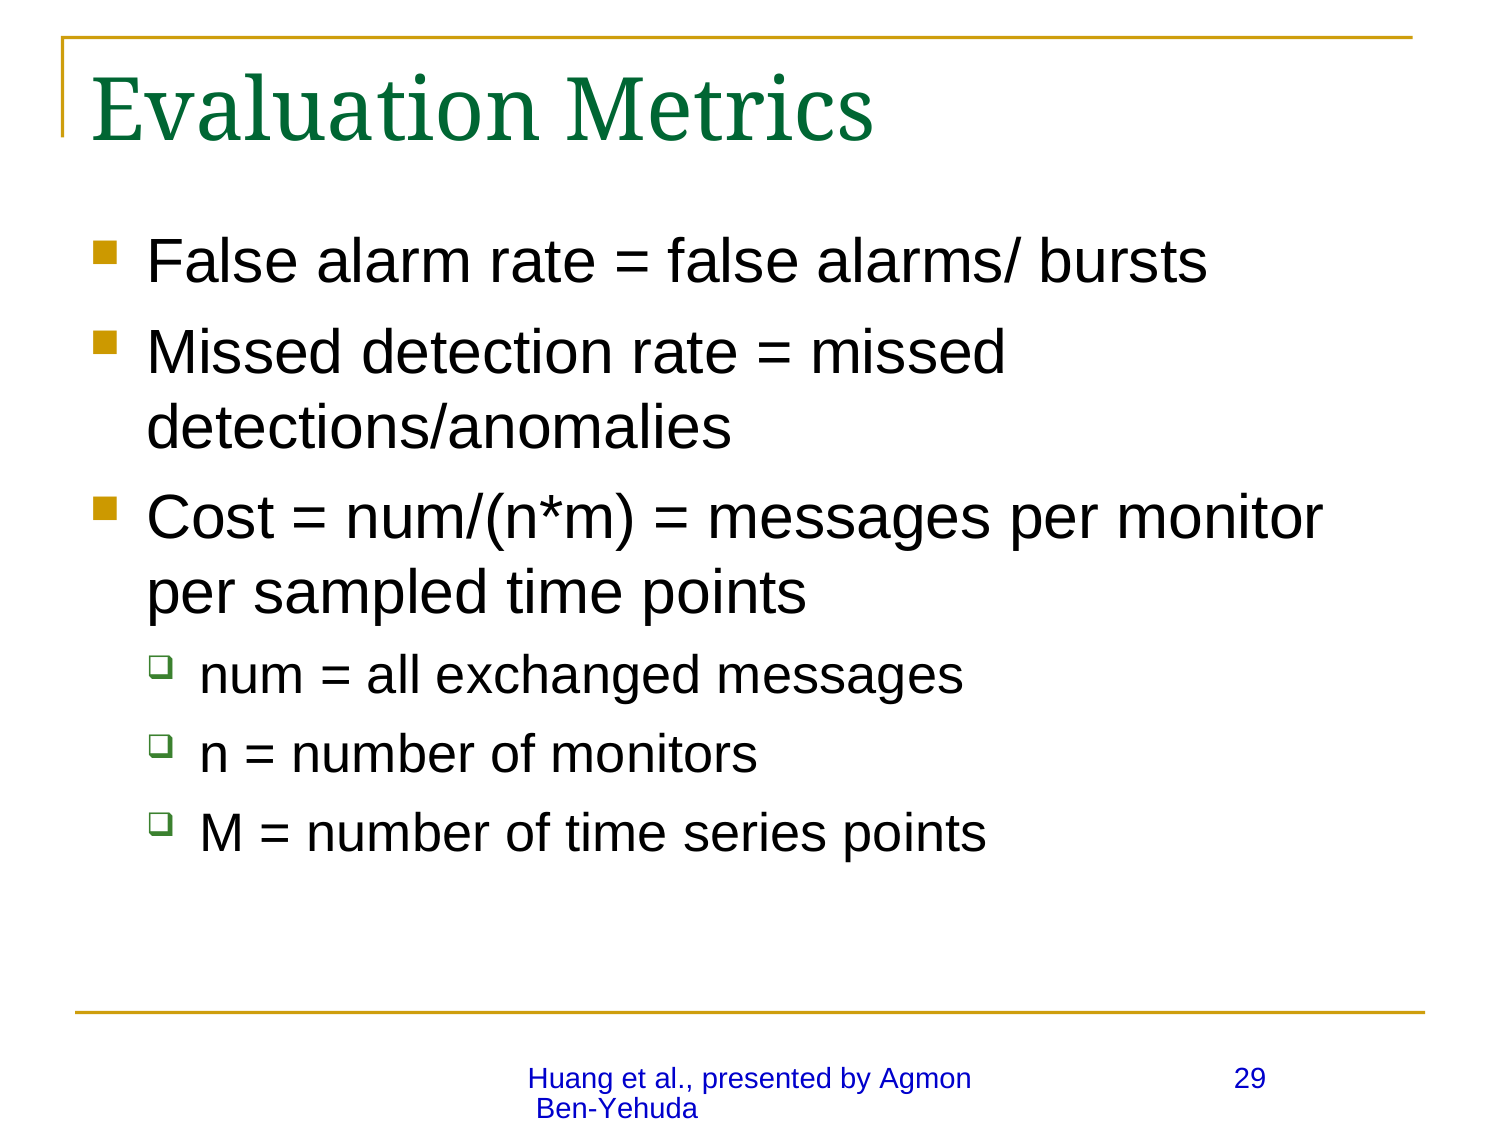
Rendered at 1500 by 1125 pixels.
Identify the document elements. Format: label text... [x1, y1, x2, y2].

title Evaluation Metrics [75, 45, 1426, 212]
list False alarm rate = false alarms/ bursts Missed detection rate = missed detections/anomalies Cost = num/(n*m) = messages per monitor per sampled time points num = all exchanged messages n = number of monitors M = number of time series points [75, 212, 1426, 955]
